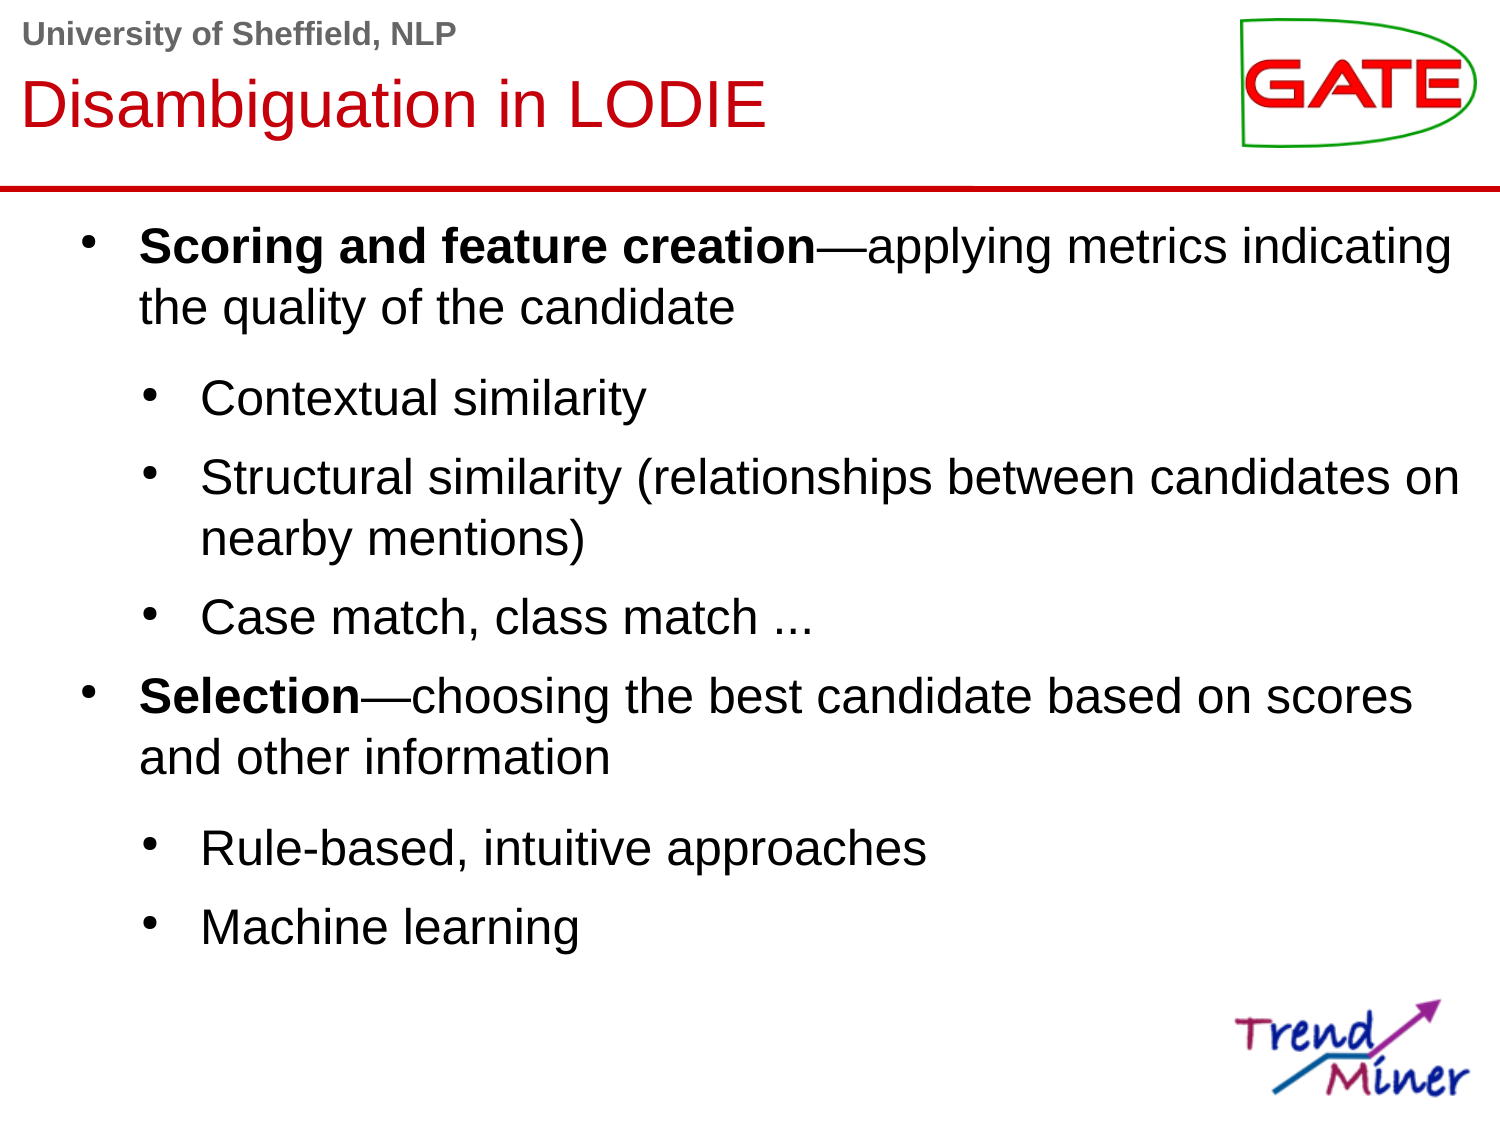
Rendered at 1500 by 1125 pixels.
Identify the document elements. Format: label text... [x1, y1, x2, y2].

list Scoring and feature creation—applying metrics indicating the quality of the candidate Contextual similarity Structural similarity (relationships between candidates on nearby mentions) Case match, class match ... Selection—choosing the best candidate based on scores and other information Rule-based, intuitive approaches Machine learning [23, 212, 1477, 1063]
title Disambiguation in LODIE [20, 45, 1240, 166]
picture [1240, 18, 1477, 148]
picture [1204, 992, 1496, 1118]
